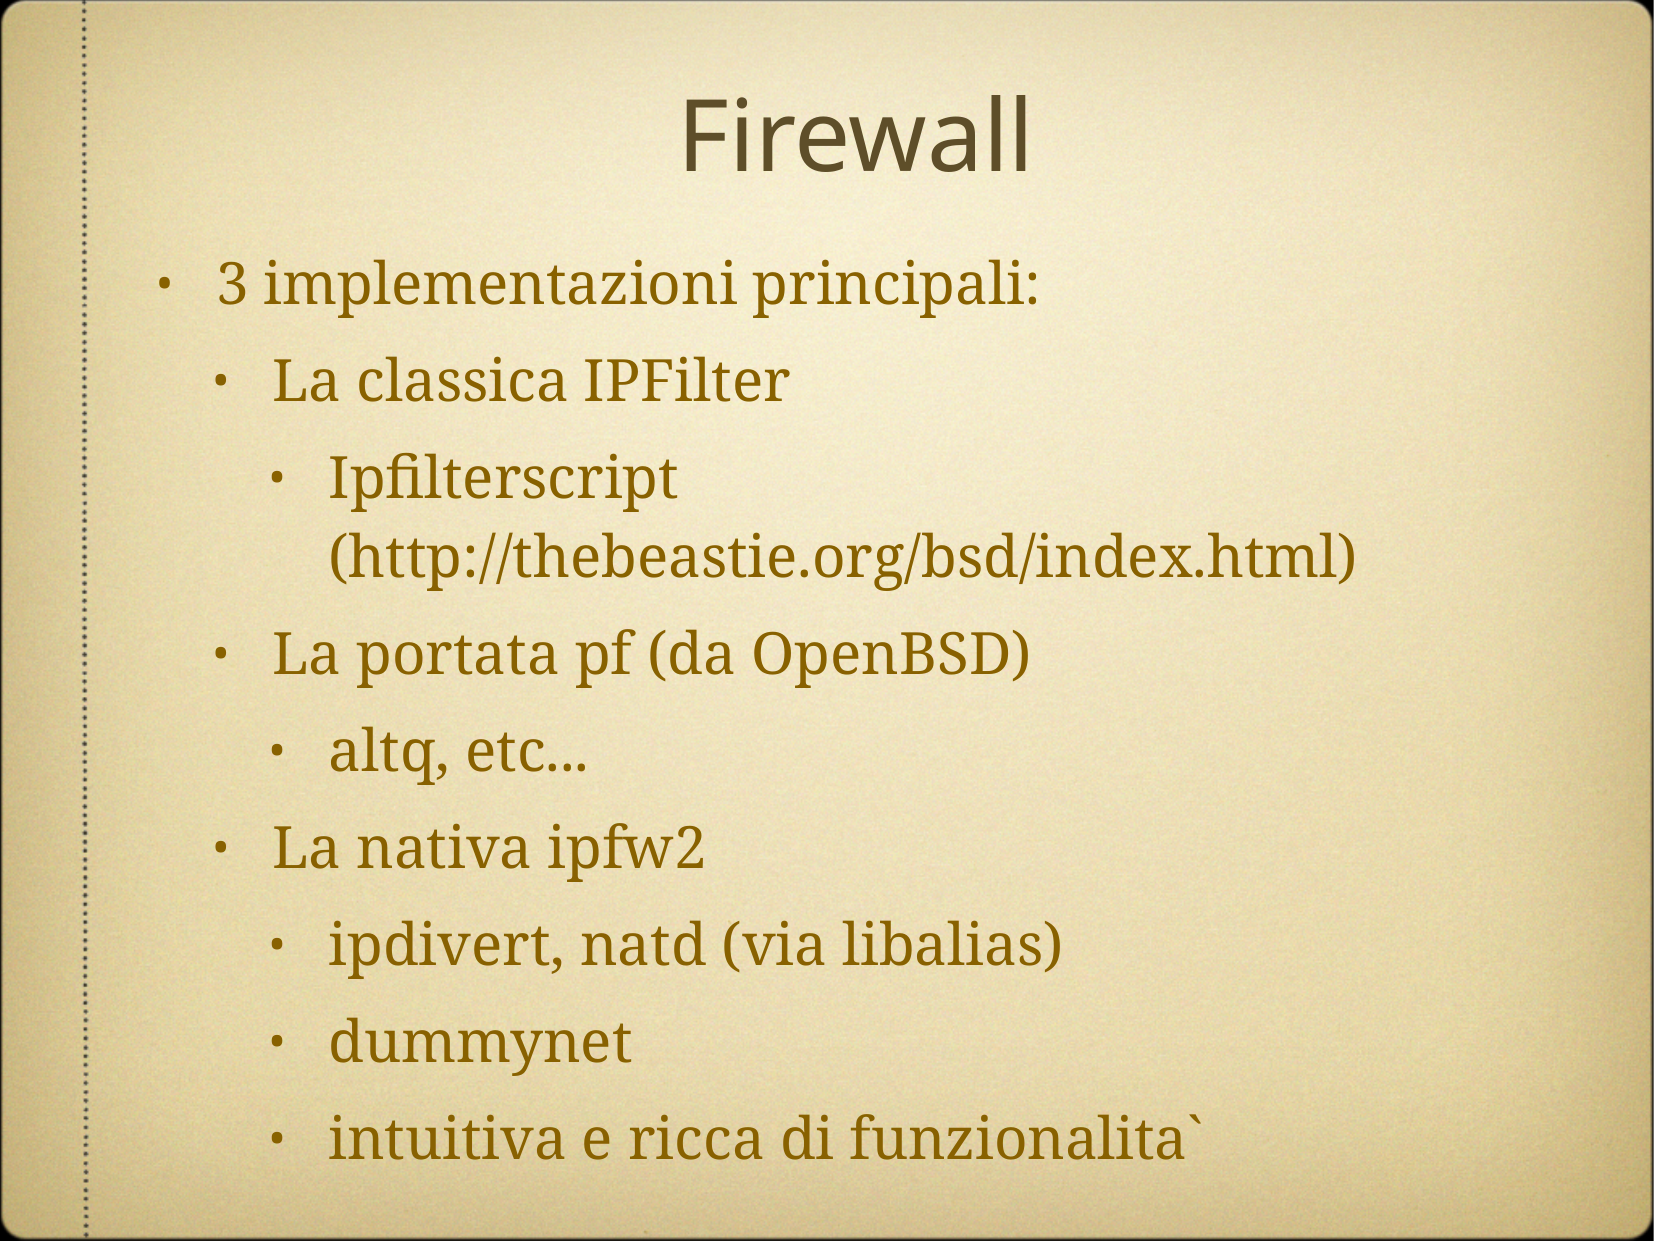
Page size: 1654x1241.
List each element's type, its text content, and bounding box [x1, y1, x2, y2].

picture [0, 0, 1654, 1241]
list 3 implementazioni principali: La classica IPFilter Ipfilterscript (http://thebeastie.org/bsd/index.html) La portata pf (da OpenBSD) altq, etc... La nativa ipfw2 ipdivert, natd (via libalias) dummynet intuitiva e ricca di funzionalita` [121, 242, 1612, 1173]
title Firewall [118, 0, 1595, 265]
